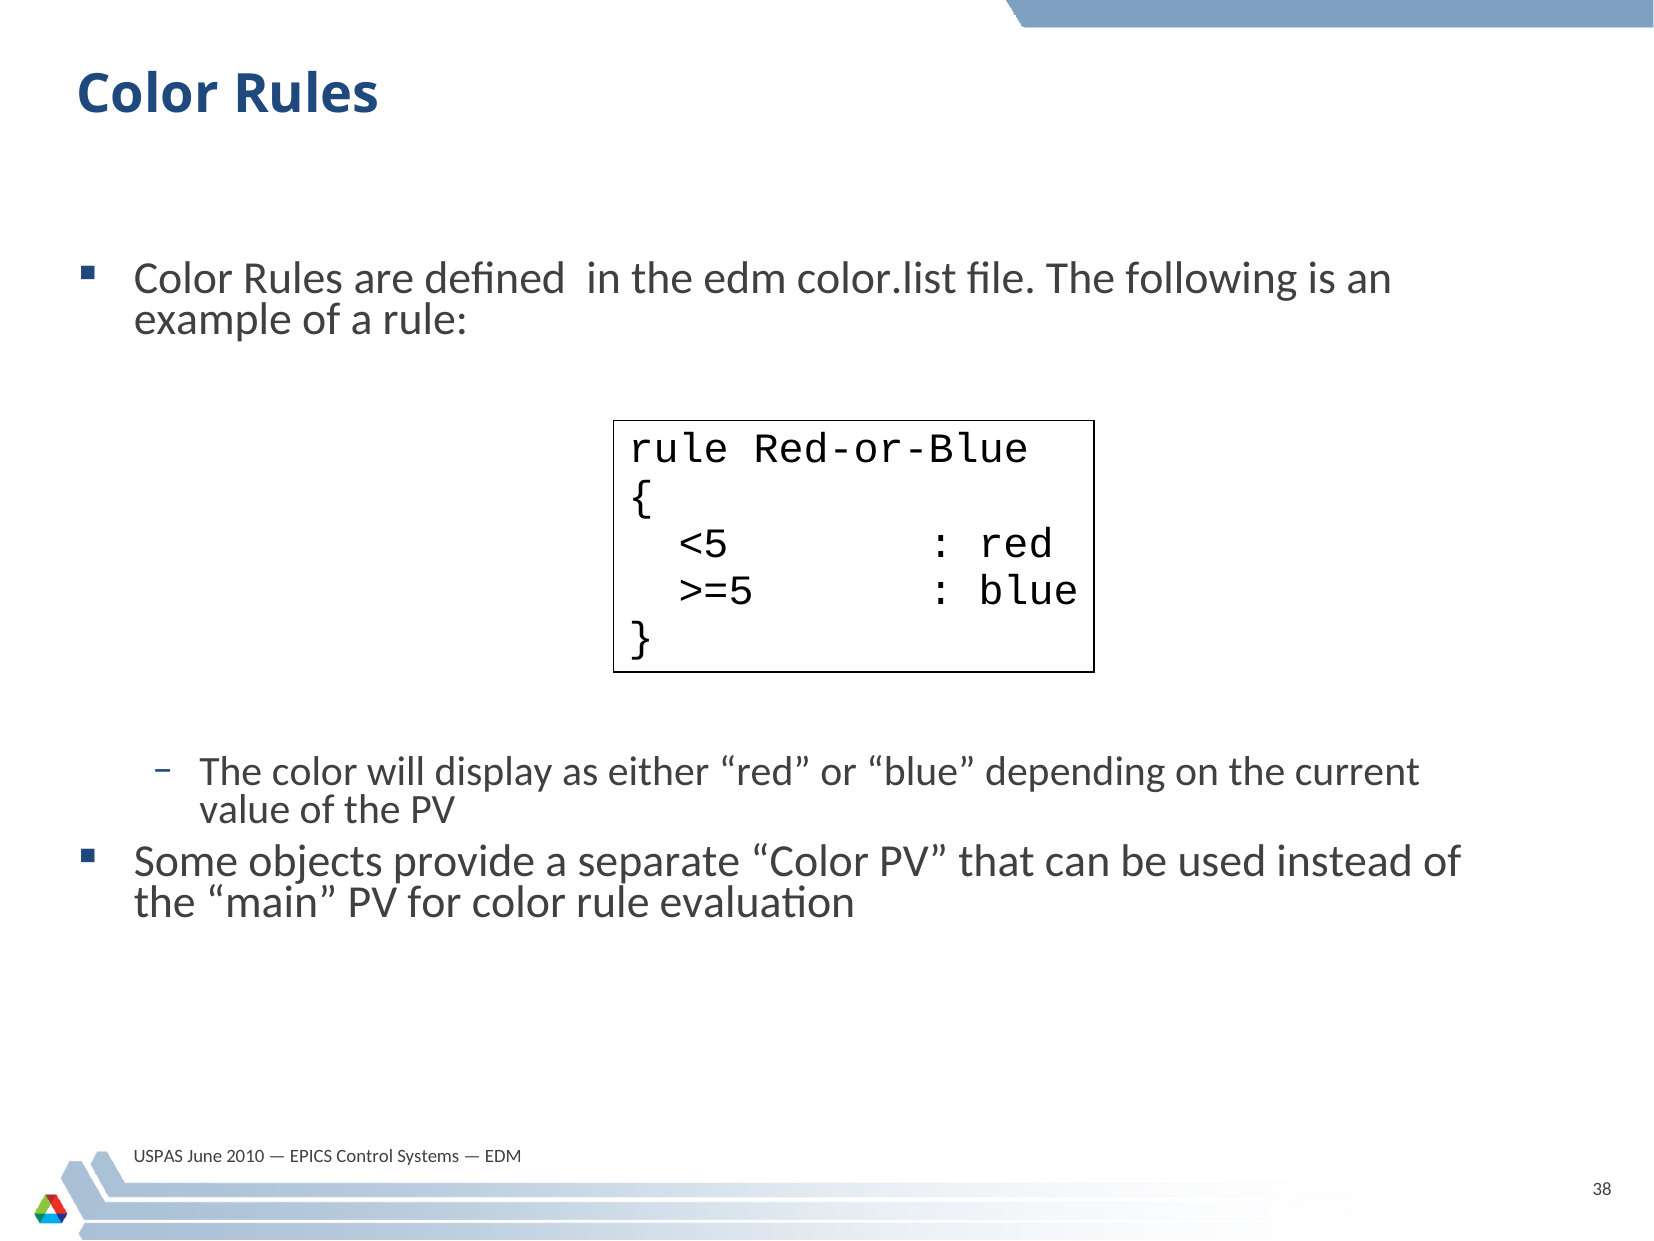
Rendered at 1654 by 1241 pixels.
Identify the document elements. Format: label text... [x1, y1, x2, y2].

text_box rule Red-or-Blue { <5 : red >=5 : blue } [613, 420, 1094, 672]
title Color Rules [61, 39, 1500, 143]
picture [0, 0, 1654, 29]
list Color Rules are defined in the edm color.list file. The following is an example of a rule: The color will display as either “red” or “blue” depending on the current value of the PV Some objects provide a separate “Color PV” that can be used instead of the “main” PV for color rule evaluation [62, 253, 1498, 1163]
picture [0, 1143, 1654, 1240]
